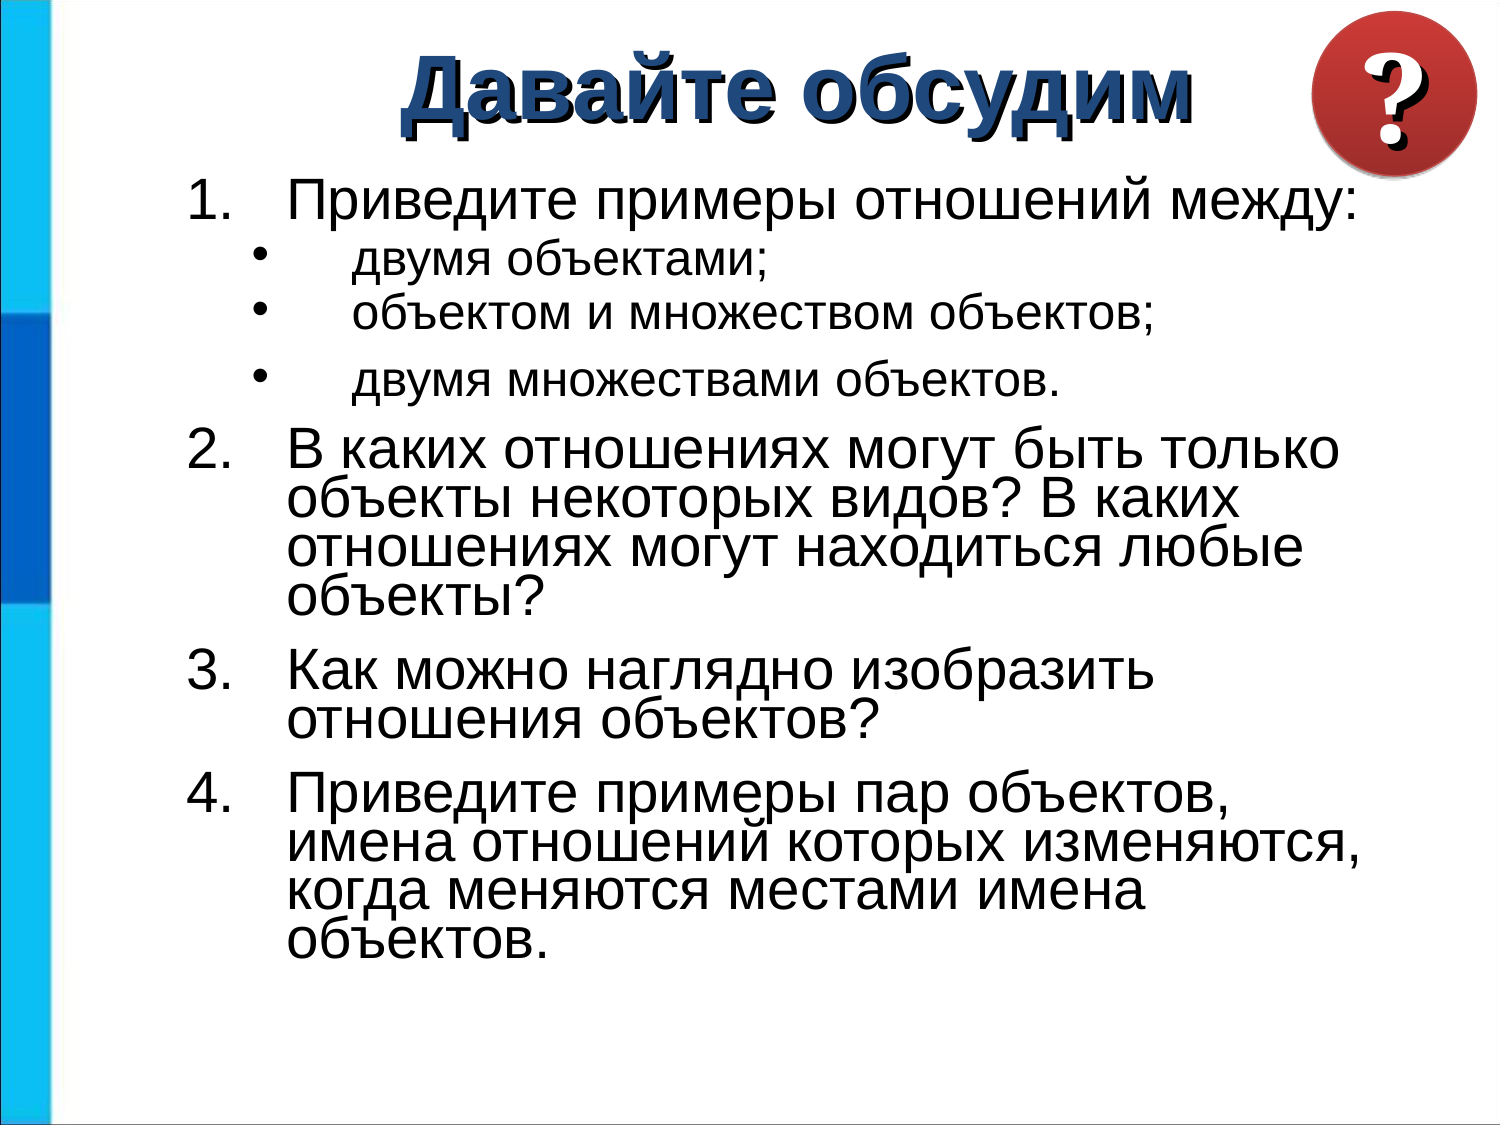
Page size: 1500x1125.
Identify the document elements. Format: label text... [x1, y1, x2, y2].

text_box ? [1312, 11, 1477, 176]
title Давайте обсудим [171, 30, 1341, 135]
list Приведите примеры отношений между: двумя объектами; объектом и множеством объектов; двумя множествами объектов. В каких отношениях могут быть только объекты некоторых видов? В каких отношениях могут находиться любые объекты? Как можно наглядно изобразить отношения объектов? Приведите примеры пар объектов, имена отношений которых изменяются, когда меняются местами имена объектов. [171, 172, 1425, 1005]
picture [0, 0, 1500, 1125]
